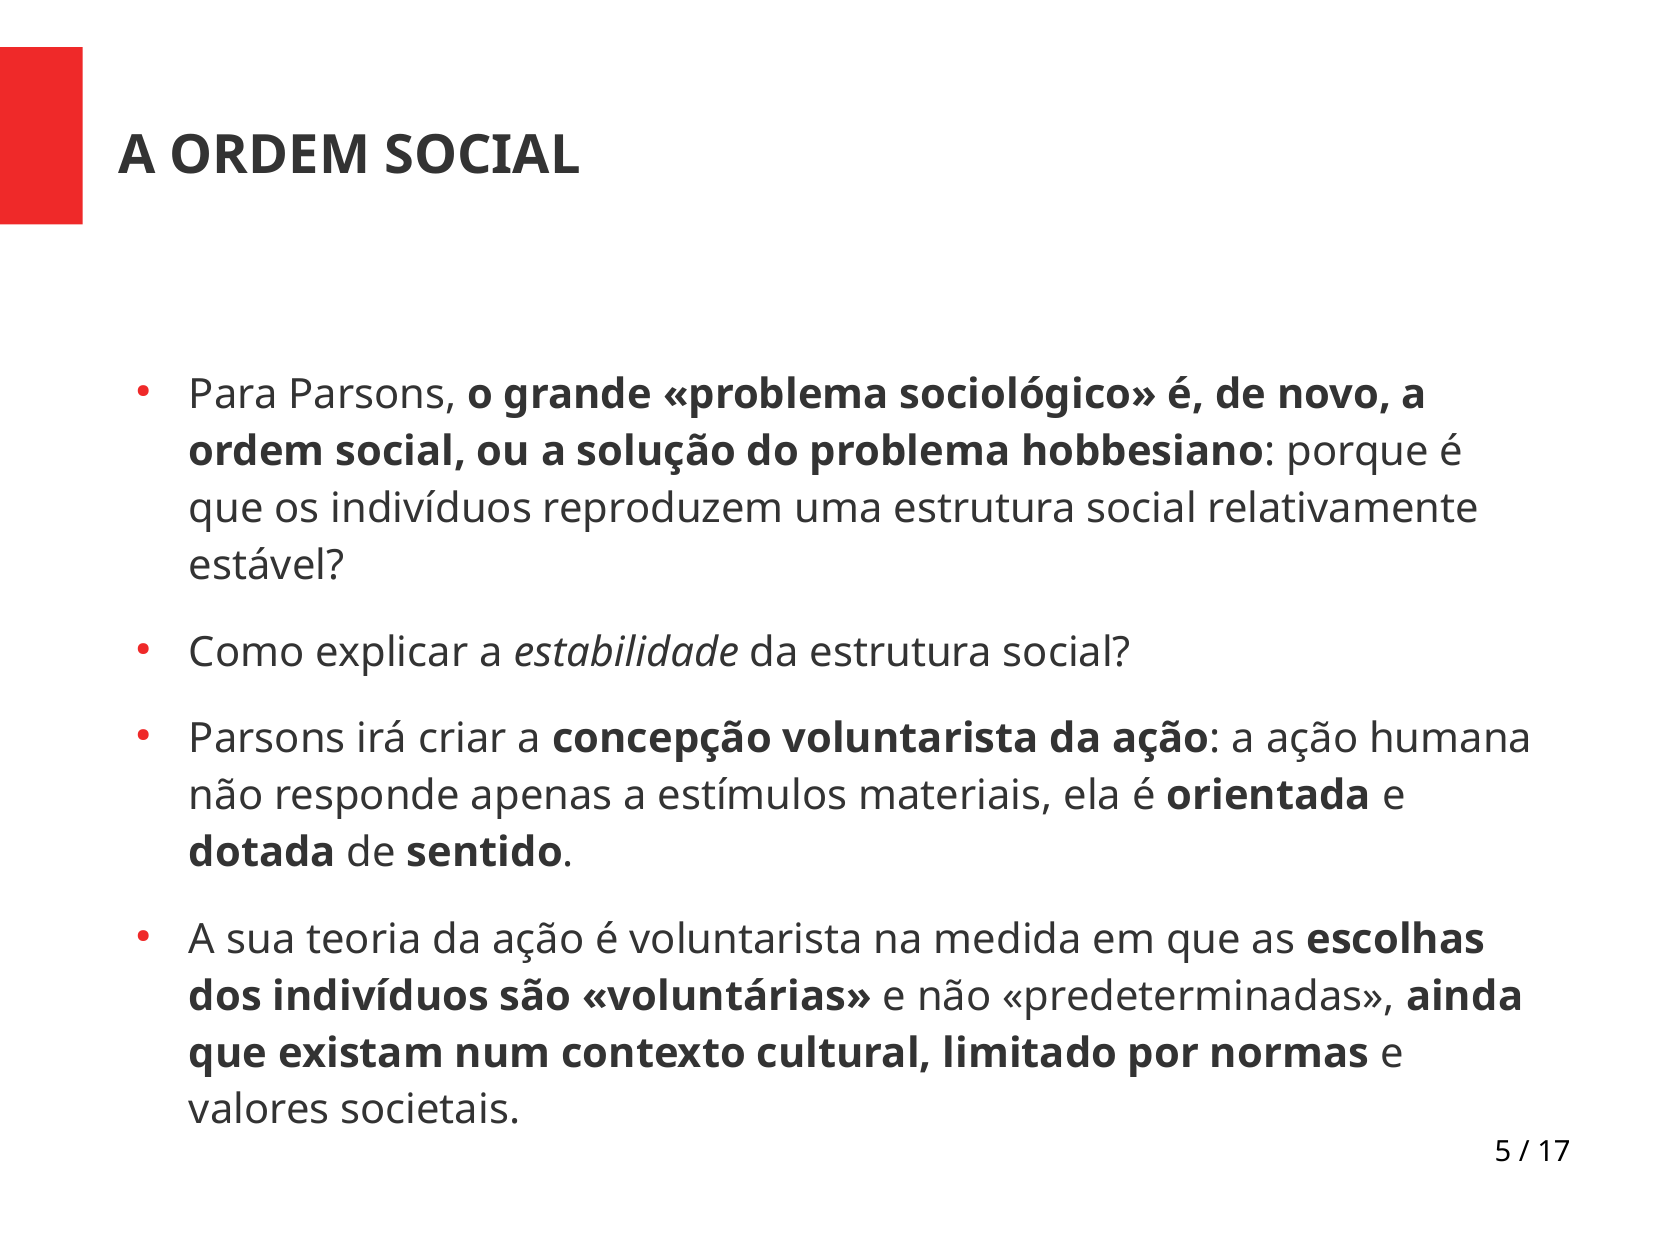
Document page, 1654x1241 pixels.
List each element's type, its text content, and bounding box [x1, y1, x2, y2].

list Para Parsons, o grande «problema sociológico» é, de novo, a ordem social, ou a solução do problema hobbesiano: porque é que os indivíduos reproduzem uma estrutura social relativamente estável? Como explicar a estabilidade da estrutura social? Parsons irá criar a concepção voluntarista da ação: a ação humana não responde apenas a estímulos materiais, ela é orientada e dotada de sentido. A sua teoria da ação é voluntarista na medida em que as escolhas dos indivíduos são «voluntárias» e não «predeterminadas», ainda que existam num contexto cultural, limitado por normas e valores societais. [118, 277, 1536, 997]
title A ORDEM SOCIAL [118, 49, 1571, 257]
